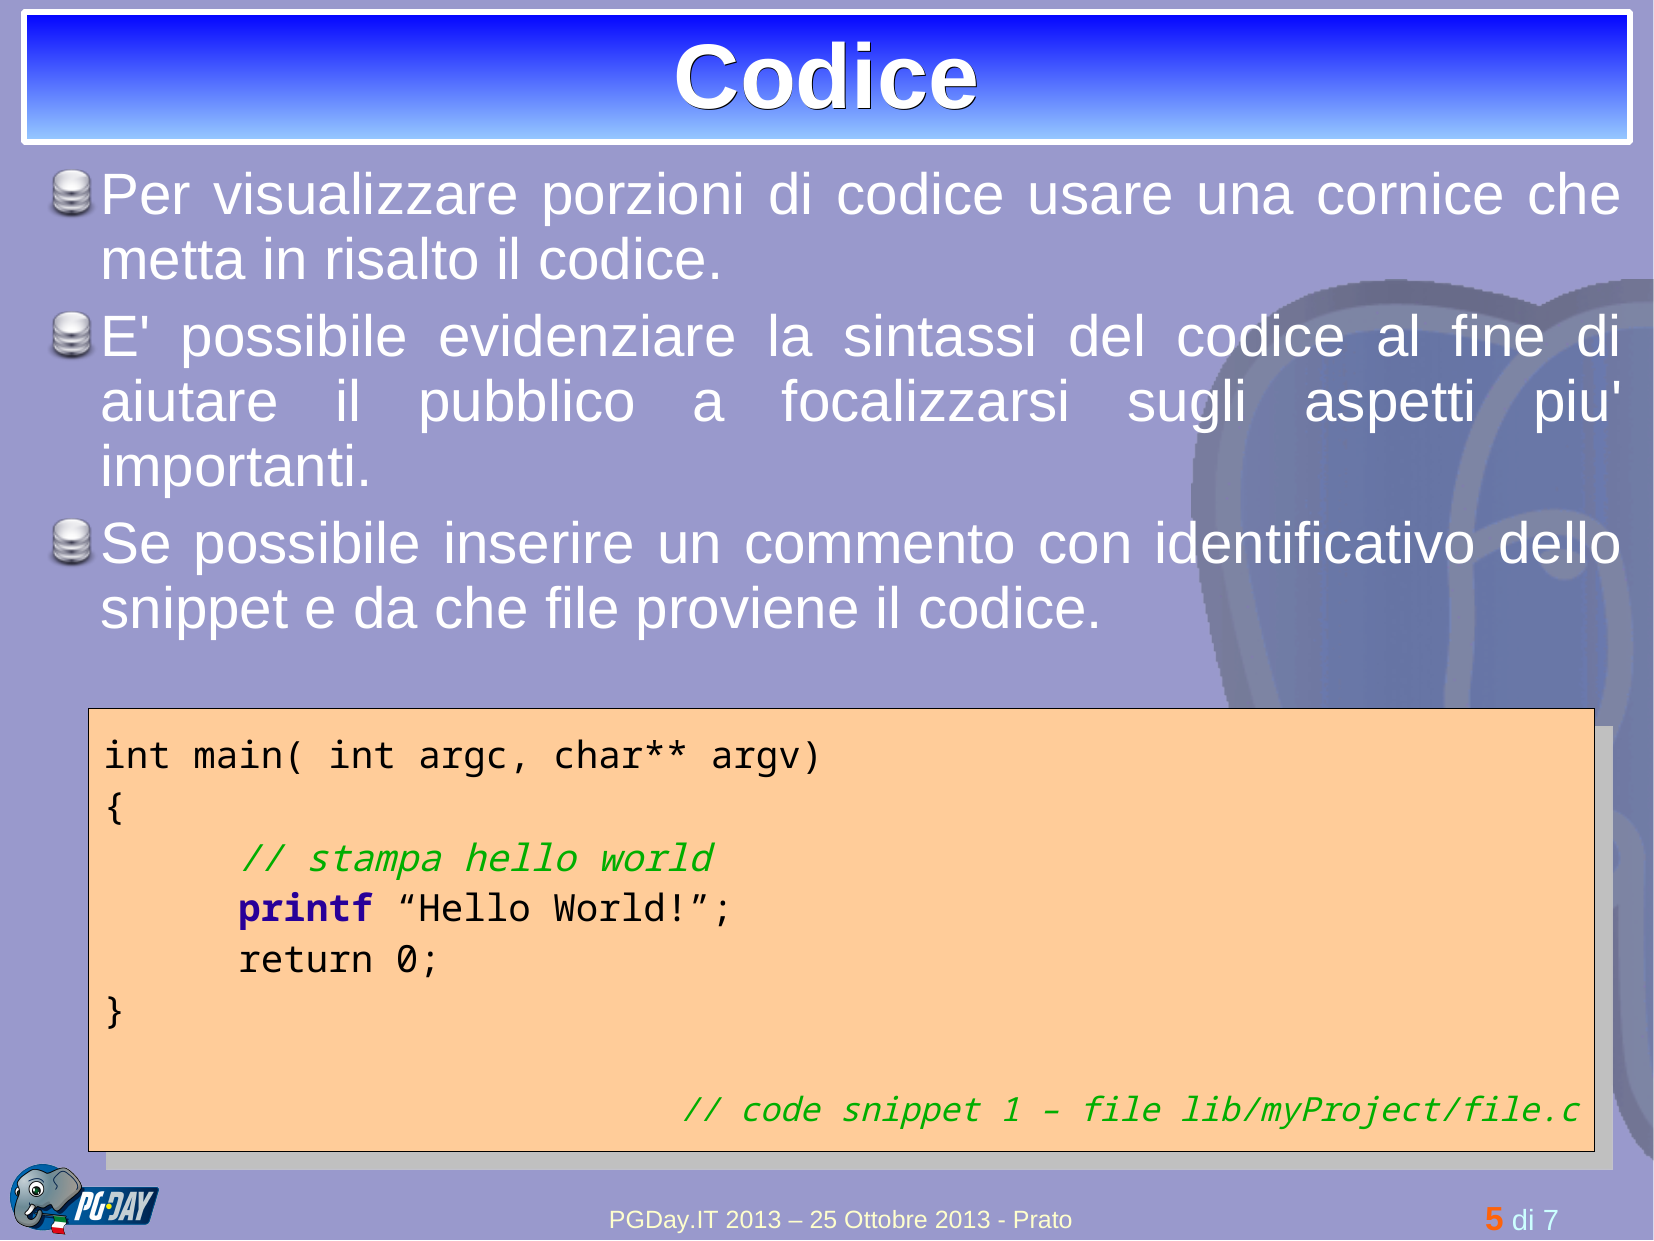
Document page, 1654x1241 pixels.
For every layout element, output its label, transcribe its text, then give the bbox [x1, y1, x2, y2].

list Per visualizzare porzioni di codice usare una cornice che metta in risalto il codice. E' possibile evidenziare la sintassi del codice al fine di aiutare il pubblico a focalizzarsi sugli aspetti piu' importanti. Se possibile inserire un commento con identificativo dello snippet e da che file proviene il codice. [29, 161, 1625, 1084]
picture [1191, 279, 1654, 1182]
title Codice [23, 19, 1630, 135]
picture [9, 1163, 160, 1236]
text_box int main( int argc, char** argv) { // stampa hello world printf “Hello World!”; return 0; } // code snippet 1 – file lib/myProject/file.c [88, 708, 1595, 1152]
